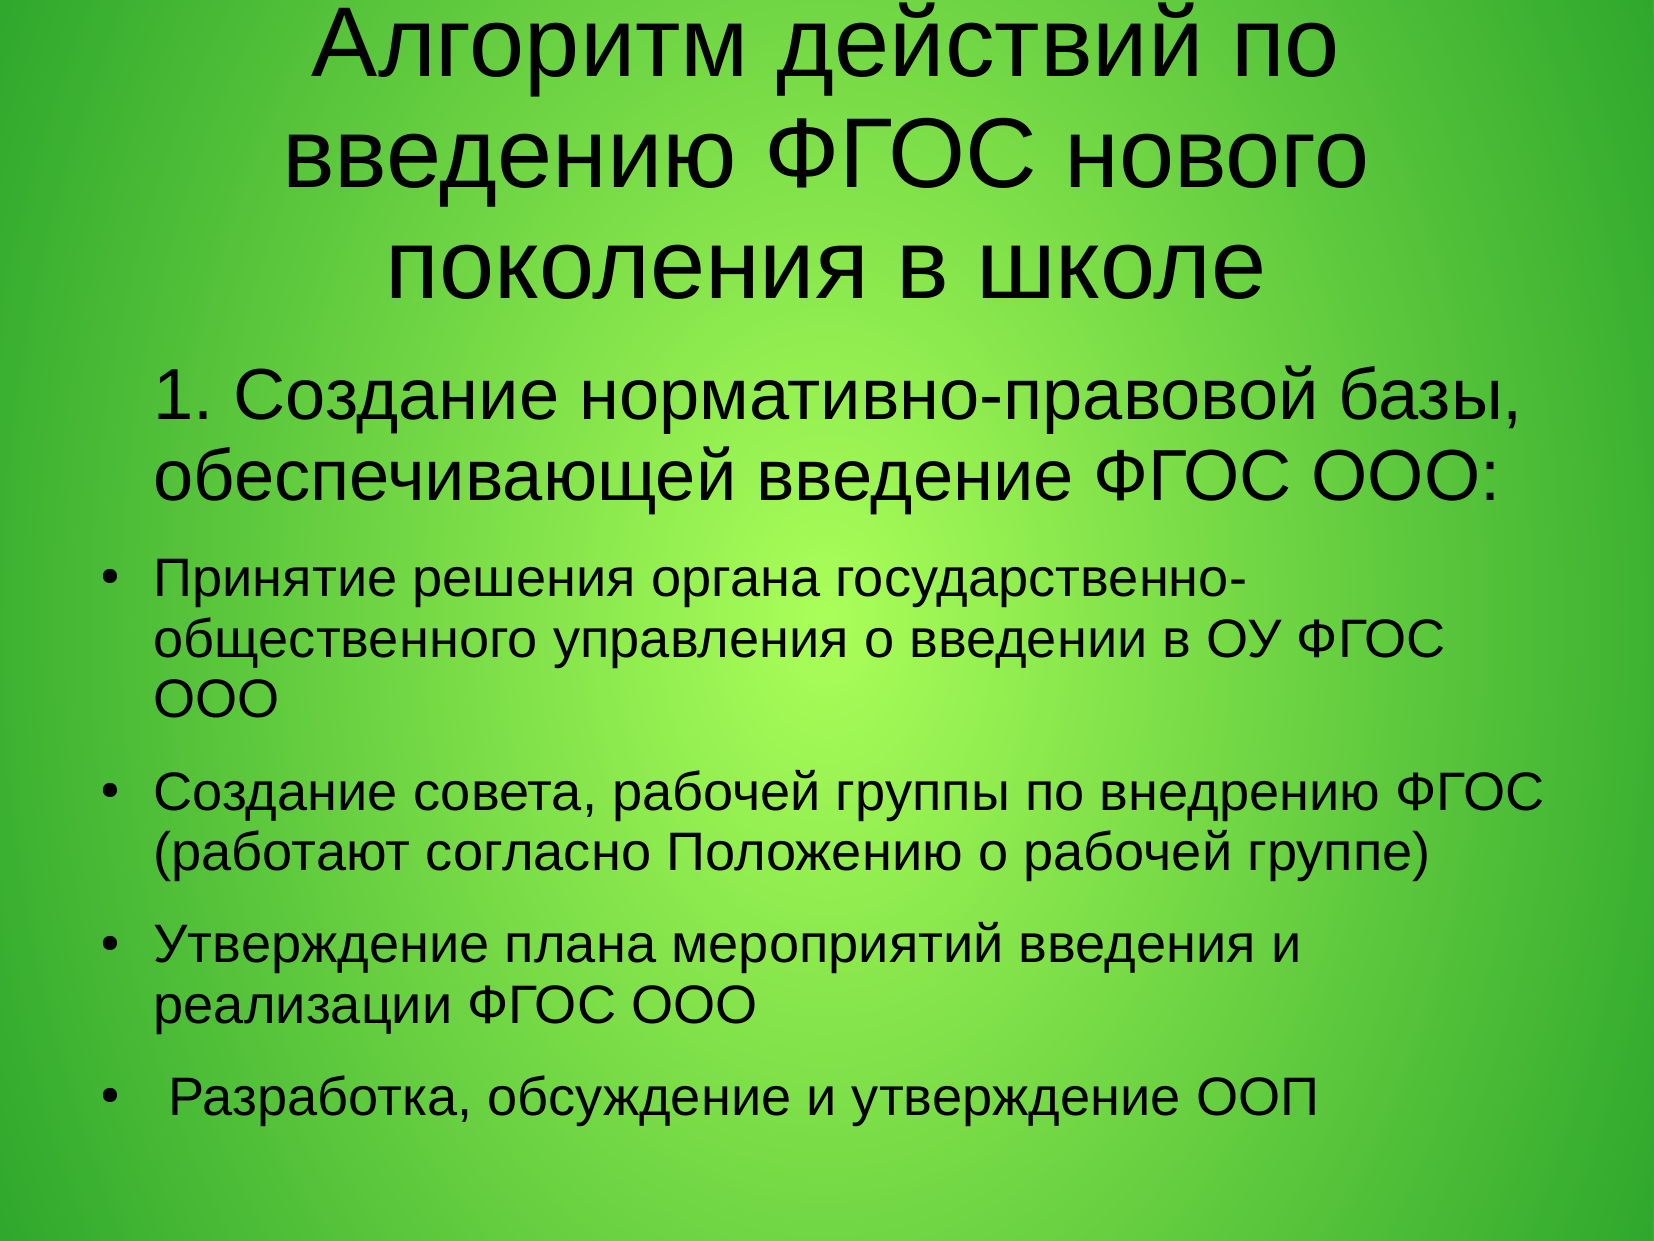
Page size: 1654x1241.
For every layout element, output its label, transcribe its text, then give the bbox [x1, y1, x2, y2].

list 1. Создание нормативно-правовой базы, обеспечивающей введение ФГОС ООО: Принятие решения органа государственно-общественного управления о введении в ОУ ФГОС ООО Создание совета, рабочей группы по внедрению ФГОС (работают согласно Положению о рабочей группе) Утверждение плана мероприятий введения и реализации ФГОС ООО Разработка, обсуждение и утверждение ООП [82, 354, 1571, 1128]
title Алгоритм действий по введению ФГОС нового поколения в школе [82, 0, 1571, 320]
